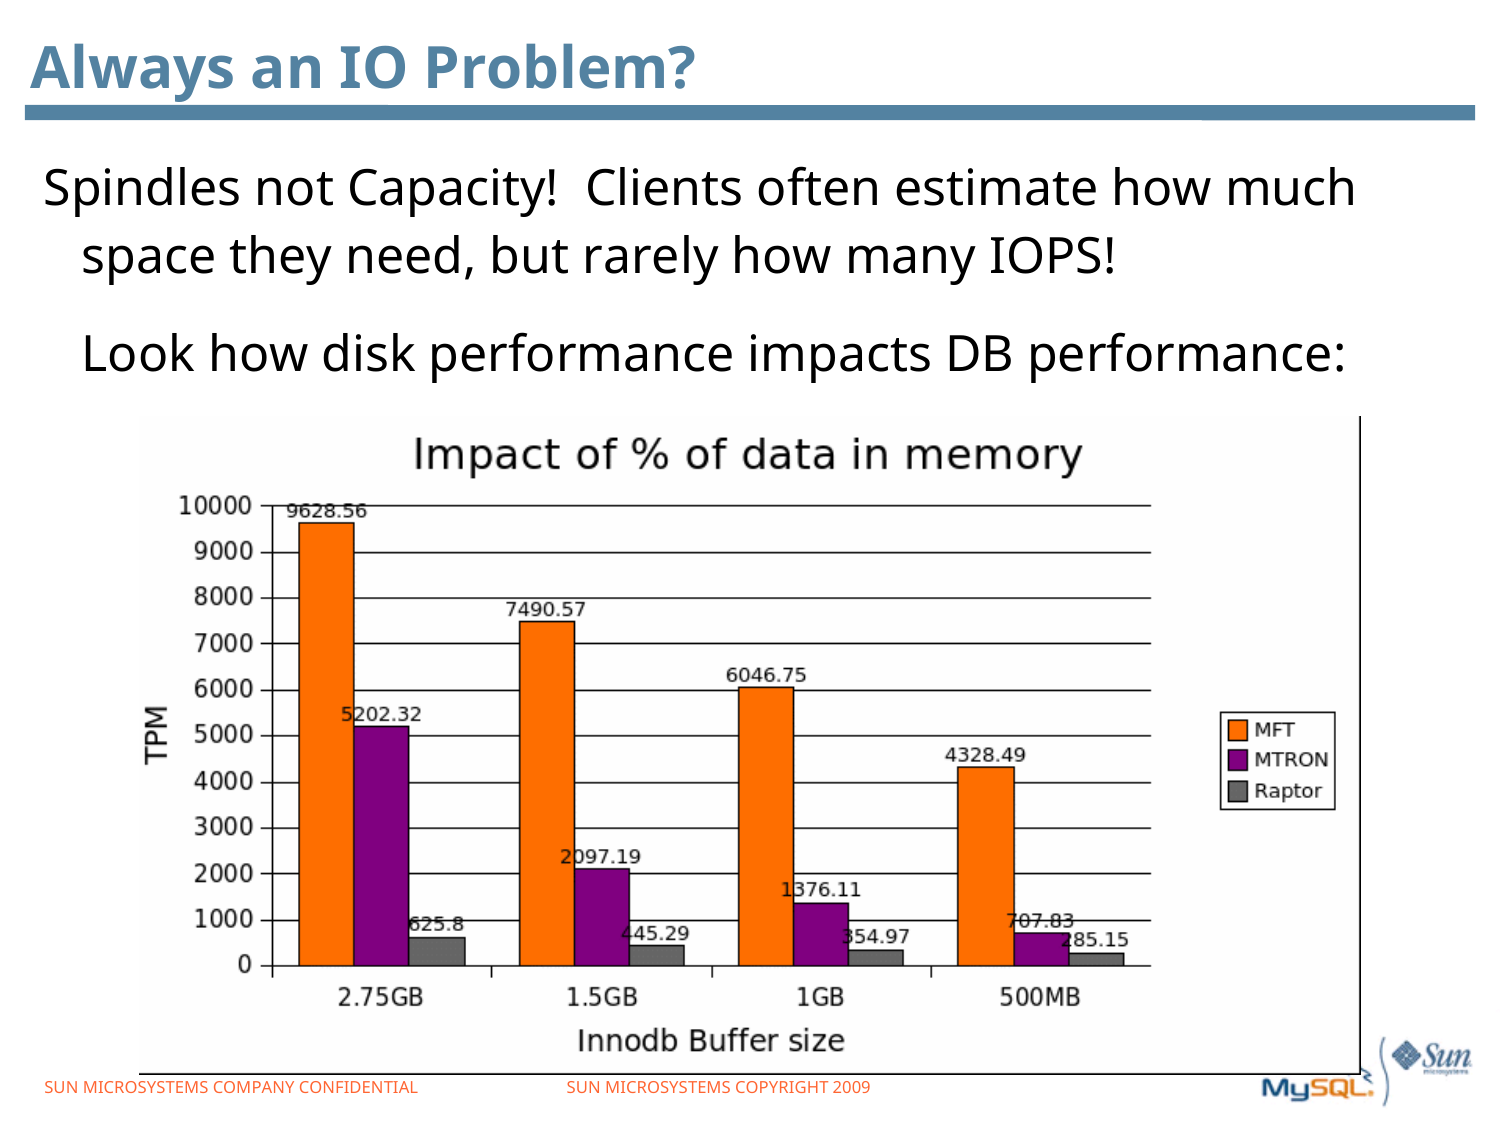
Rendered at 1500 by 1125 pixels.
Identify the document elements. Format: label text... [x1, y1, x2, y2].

title Always an IO Problem? [0, 0, 1500, 138]
picture [139, 416, 1500, 1125]
list Spindles not Capacity! Clients often estimate how much space they need, but rarely how many IOPS! Look how disk performance impacts DB performance: [43, 151, 1440, 478]
